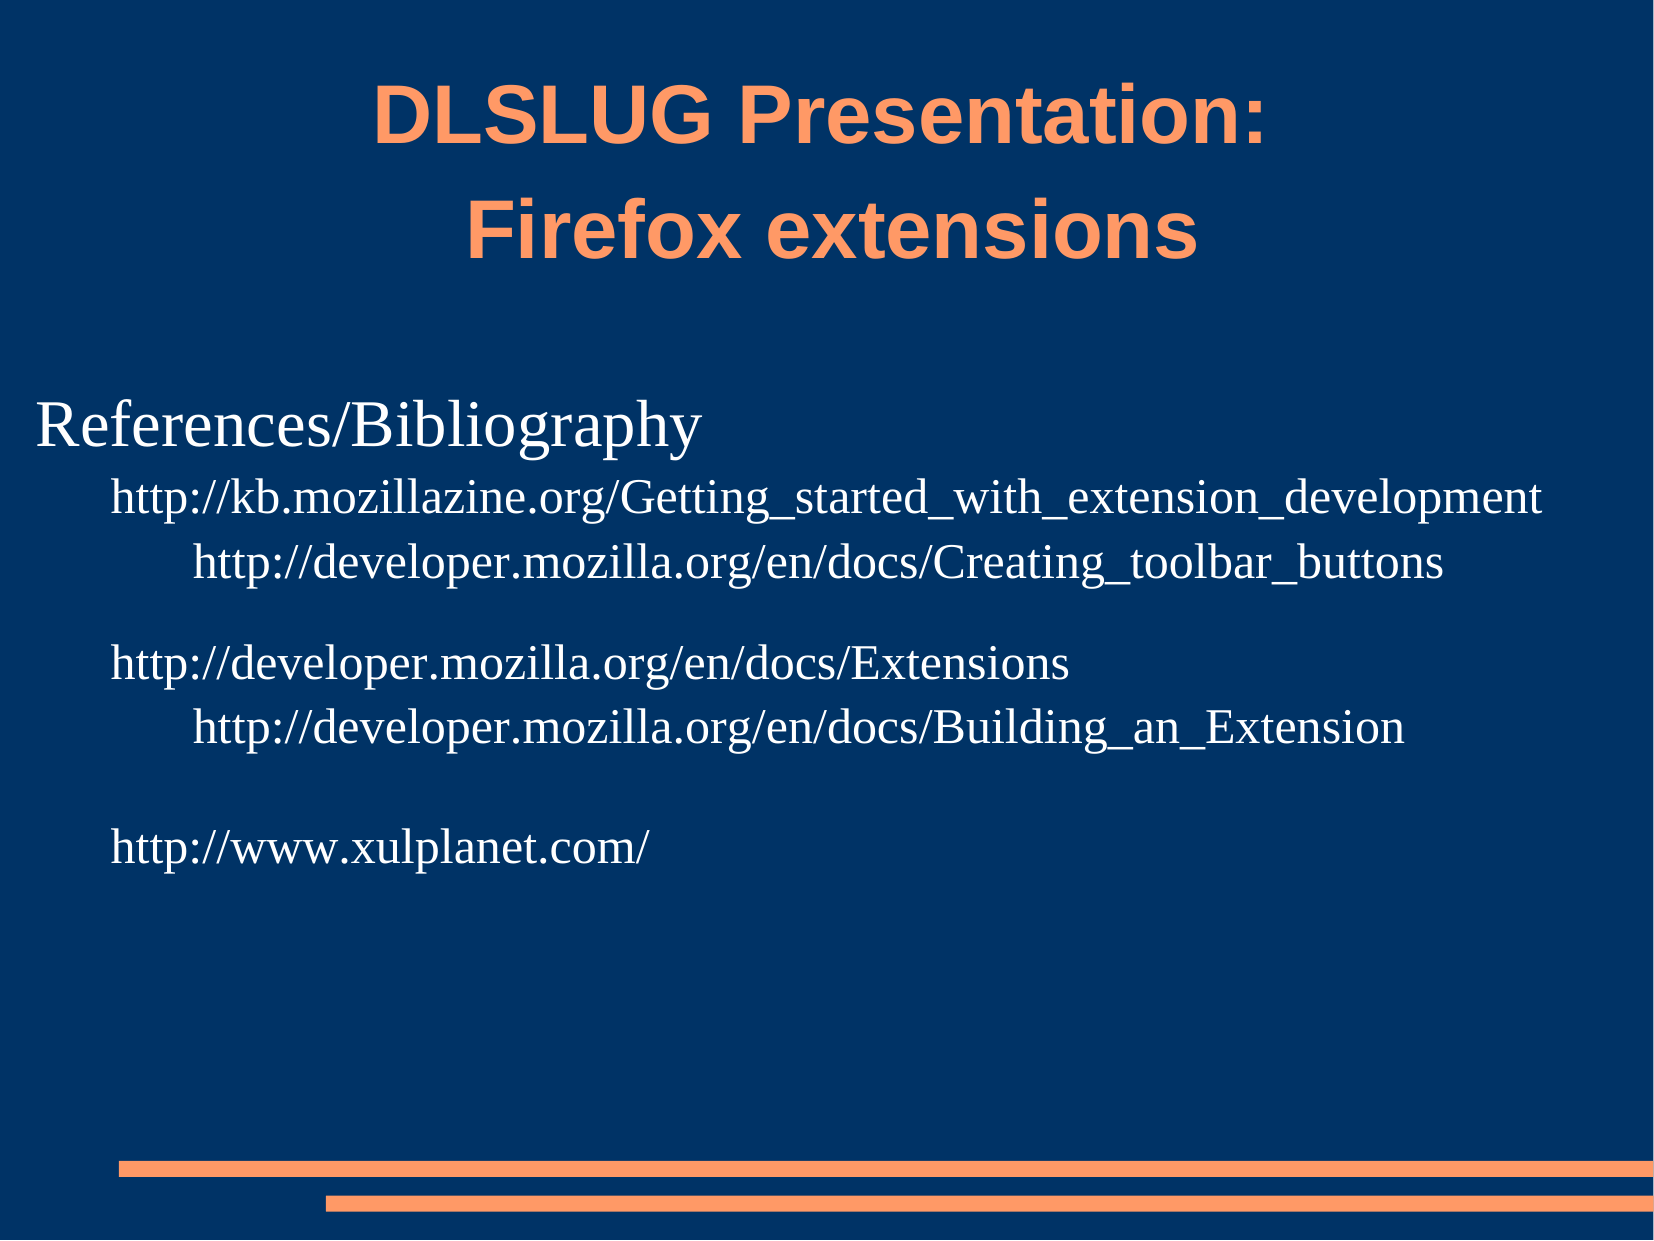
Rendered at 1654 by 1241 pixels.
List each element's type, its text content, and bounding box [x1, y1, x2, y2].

list References/Bibliography http://kb.mozillazine.org/Getting_started_with_extension_development http://developer.mozilla.org/en/docs/Creating_toolbar_buttons http://developer.mozilla.org/en/docs/Extensions http://developer.mozilla.org/en/docs/Building_an_Extension http://www.xulplanet.com/ [18, 322, 1624, 1239]
text_box DLSLUG Presentation: Firefox extensions [126, 45, 1540, 277]
